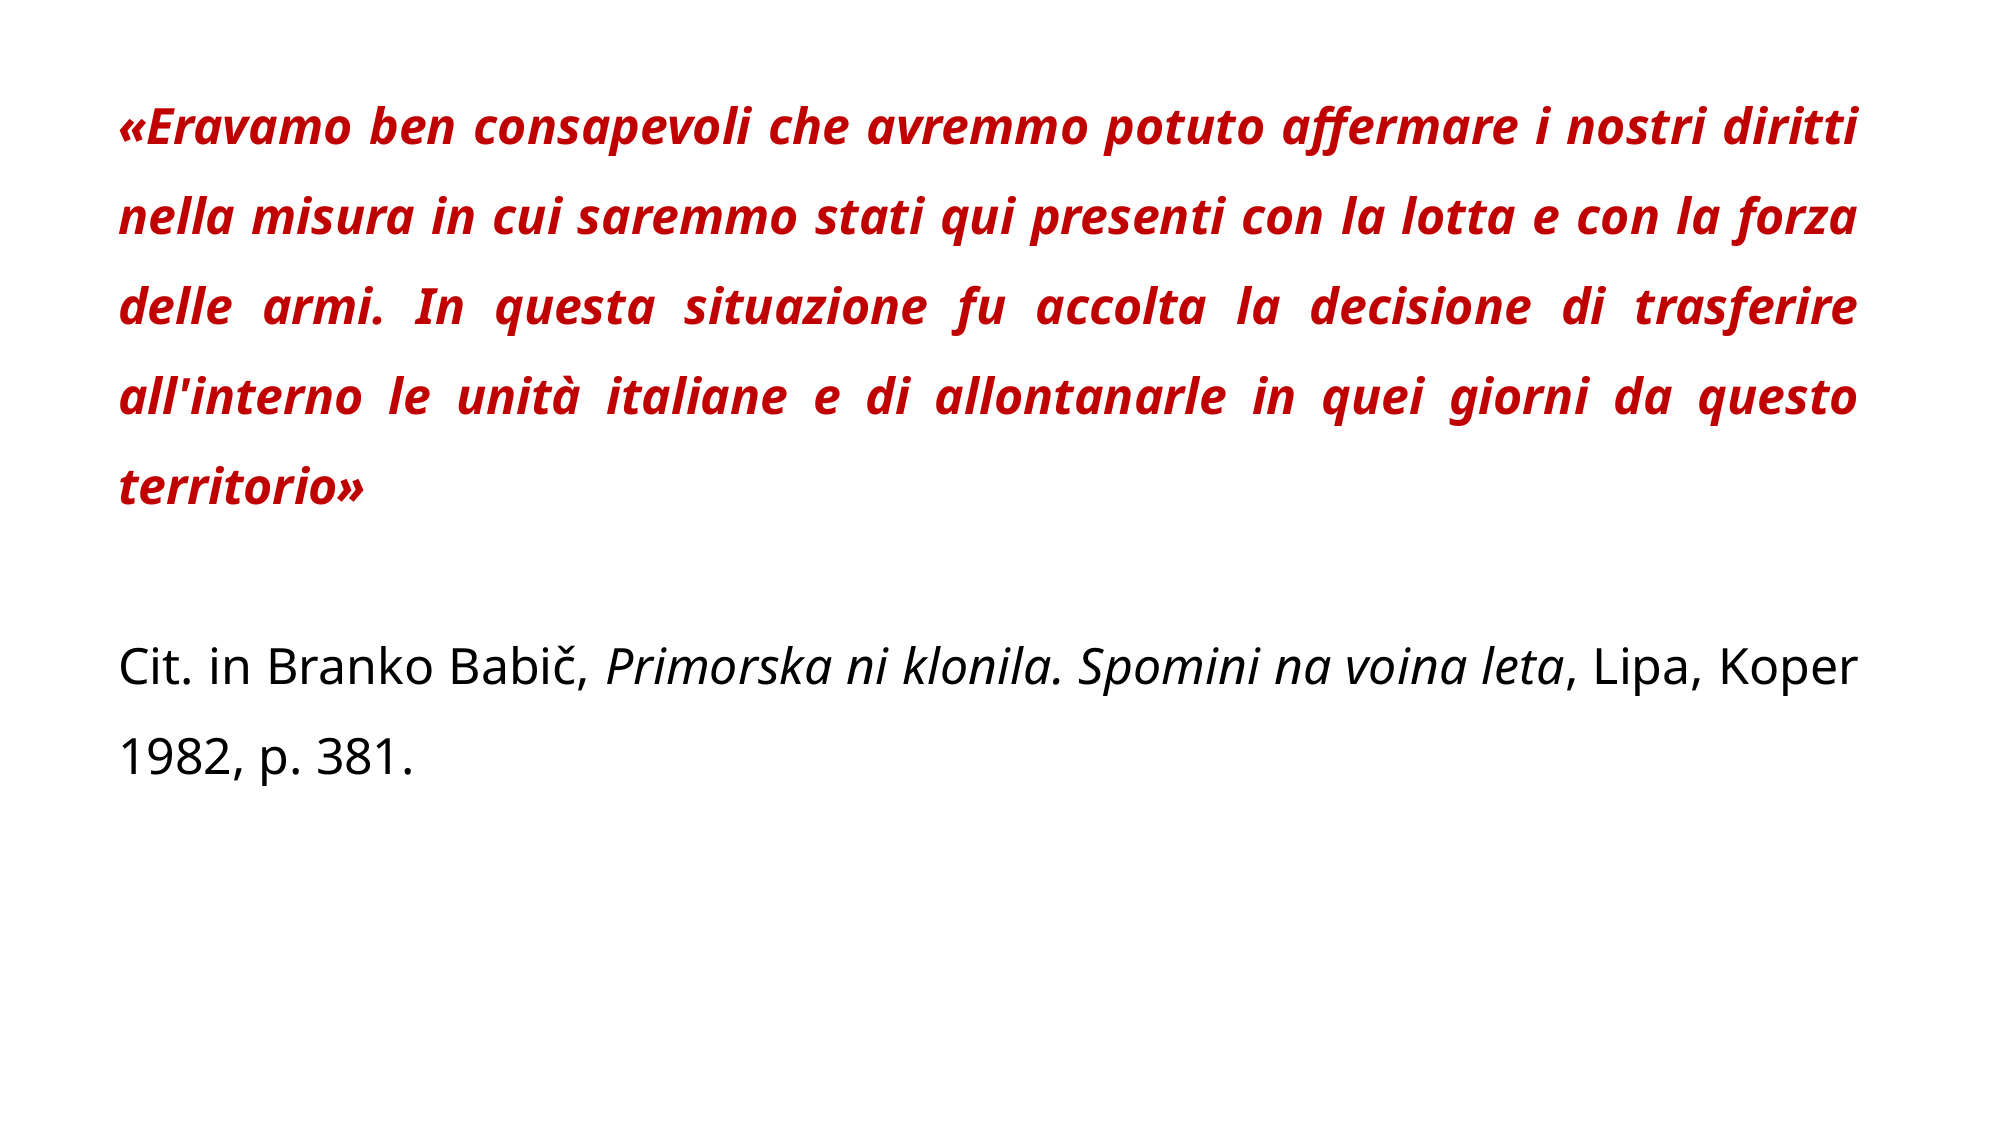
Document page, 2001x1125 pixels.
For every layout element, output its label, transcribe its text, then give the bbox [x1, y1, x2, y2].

text_box «Eravamo ben consapevoli che avremmo potuto affermare i nostri diritti nella misura in cui saremmo stati qui presenti con la lotta e con la forza delle armi. In questa situazione fu accolta la decisione di trasferire all'interno le unità italiane e di allontanarle in quei giorni da questo territorio» Cit. in Branko Babič, Primorska ni klonila. Spomini na voina leta, Lipa, Koper 1982, p. 381. [103, 56, 1932, 787]
